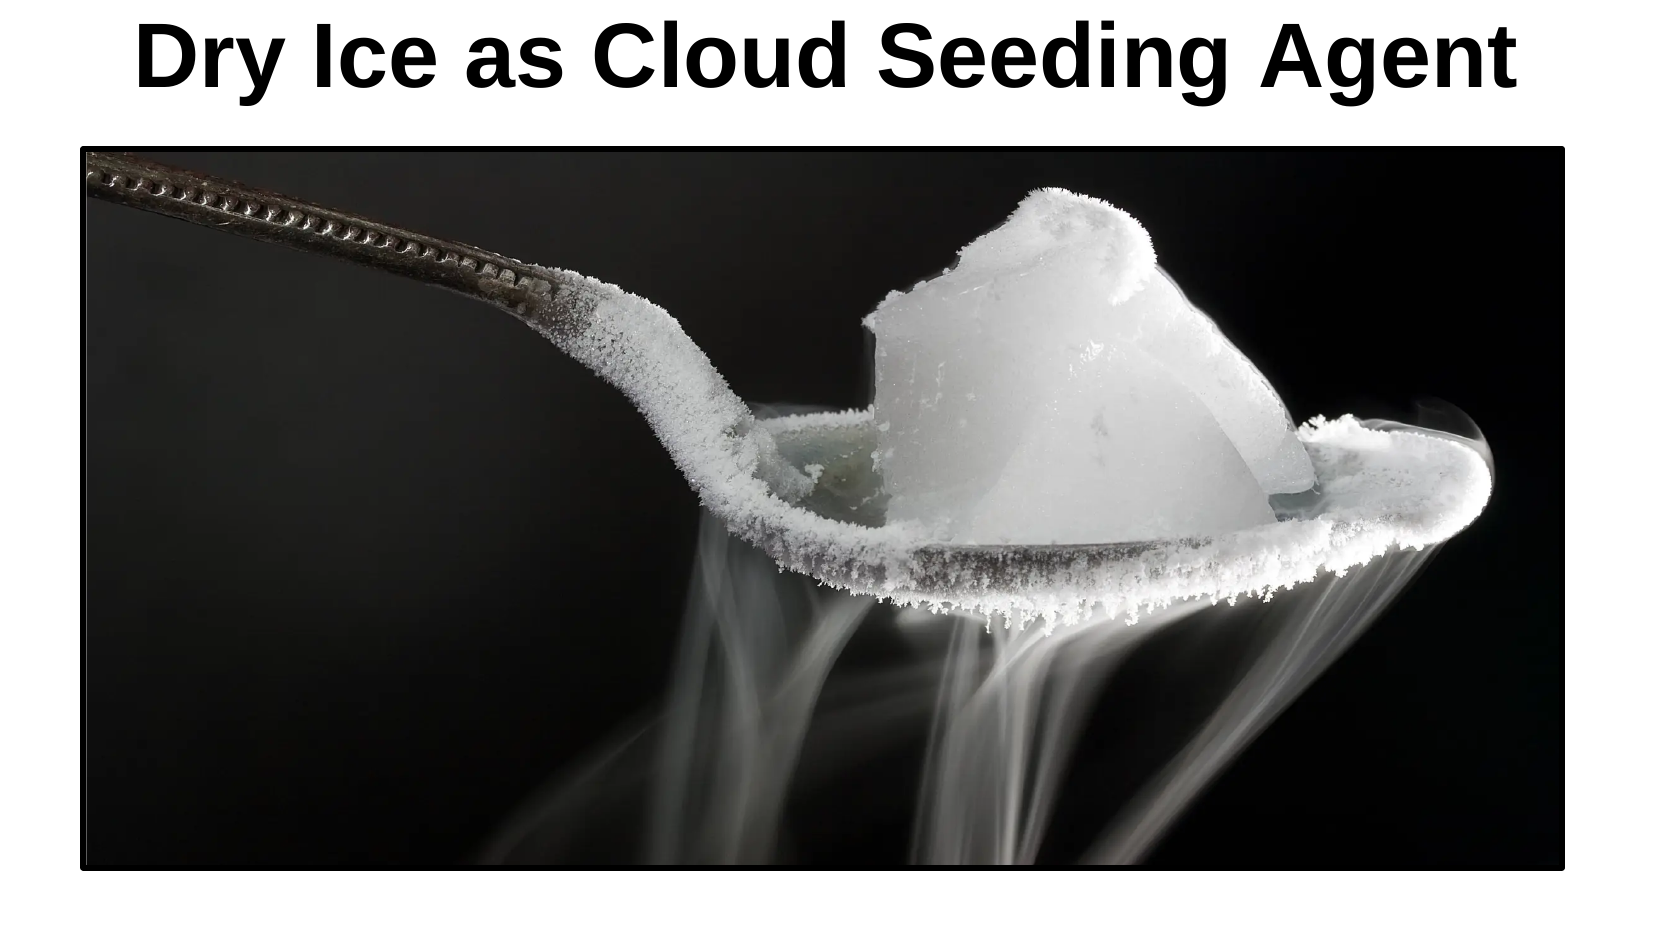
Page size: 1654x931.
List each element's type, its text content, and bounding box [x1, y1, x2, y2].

title Dry Ice as Cloud Seeding Agent [0, 2, 1654, 113]
picture [86, 152, 1560, 865]
